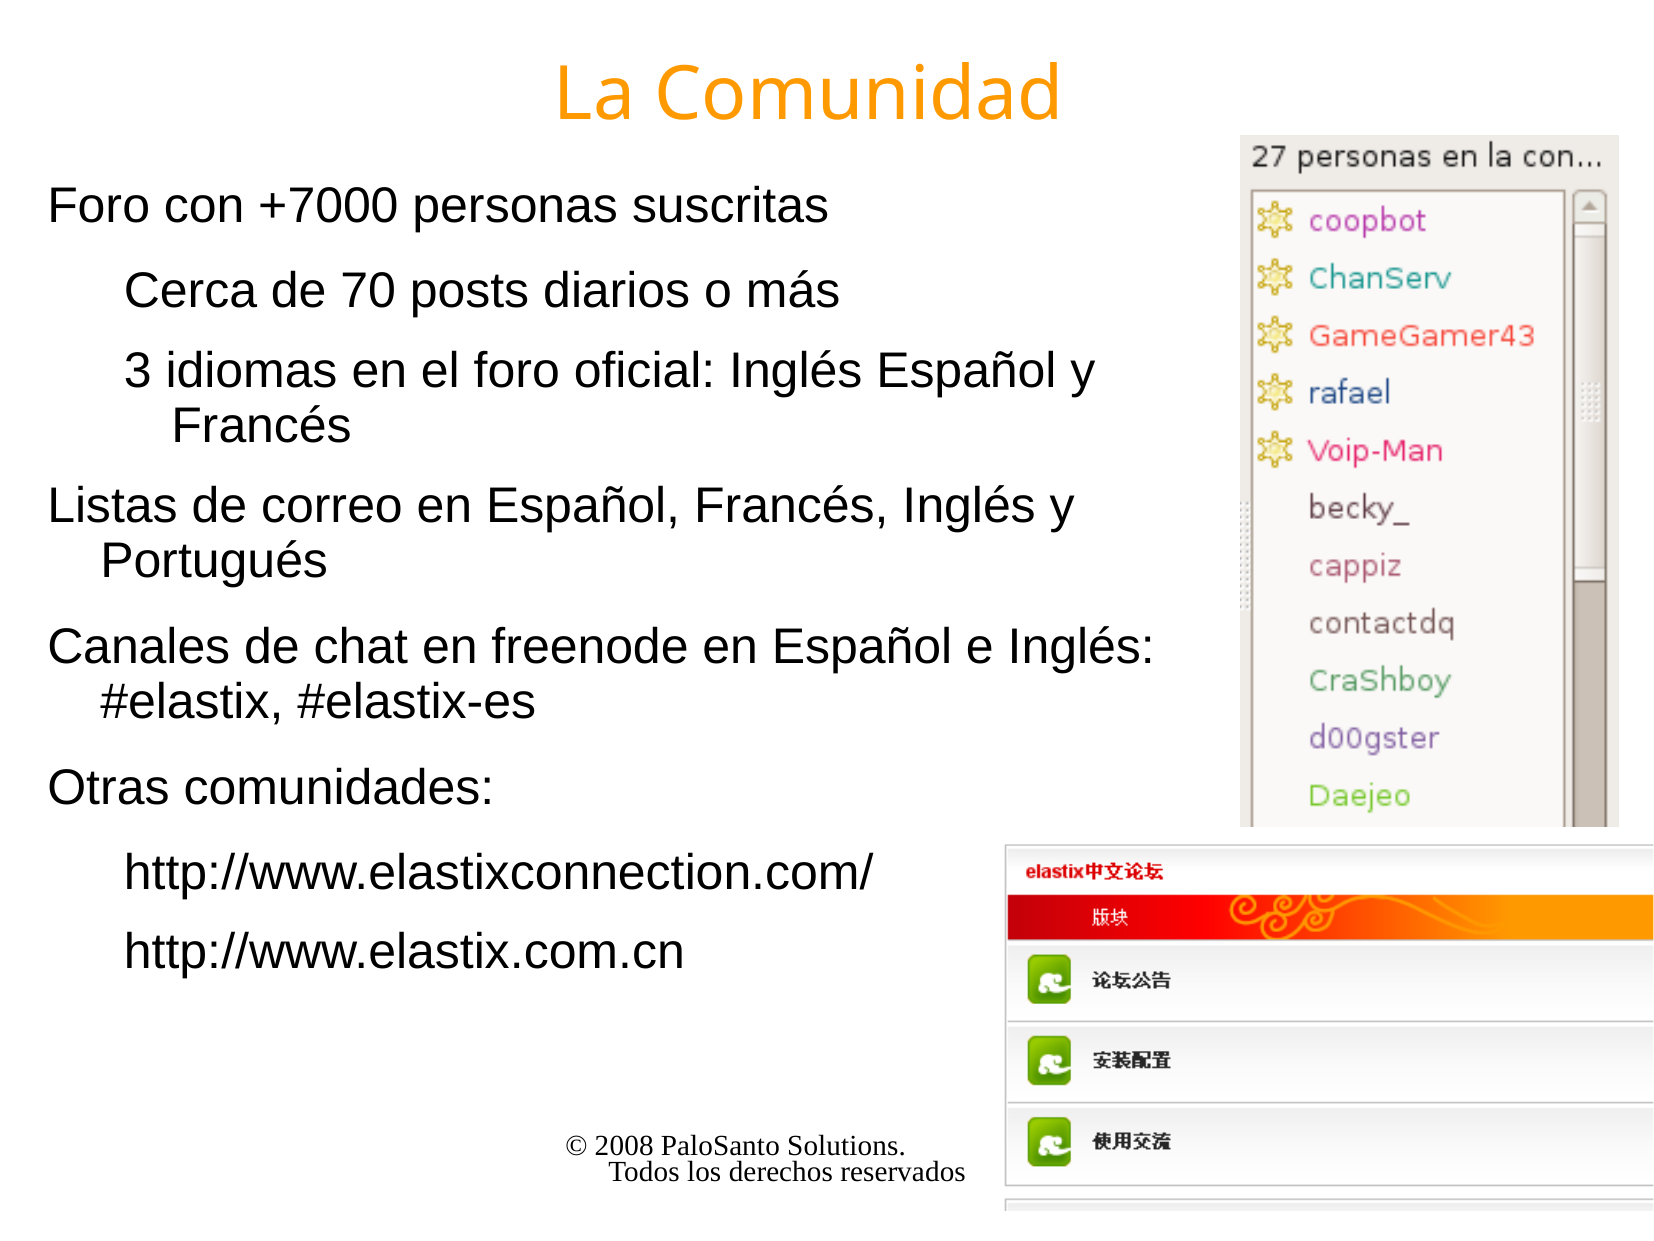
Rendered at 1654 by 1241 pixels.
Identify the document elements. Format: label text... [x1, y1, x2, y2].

picture [1240, 135, 1619, 827]
title La Comunidad [65, 10, 1554, 261]
list Foro con +7000 personas suscritas Cerca de 70 posts diarios o más 3 idiomas en el foro oficial: Inglés Español y Francés Listas de correo en Español, Francés, Inglés y Portugués Canales de chat en freenode en Español e Inglés: #elastix, #elastix-es Otras comunidades: http://www.elastixconnection.com/ http://www.elastix.com.cn [29, 177, 1169, 1150]
picture [1002, 843, 1654, 1211]
